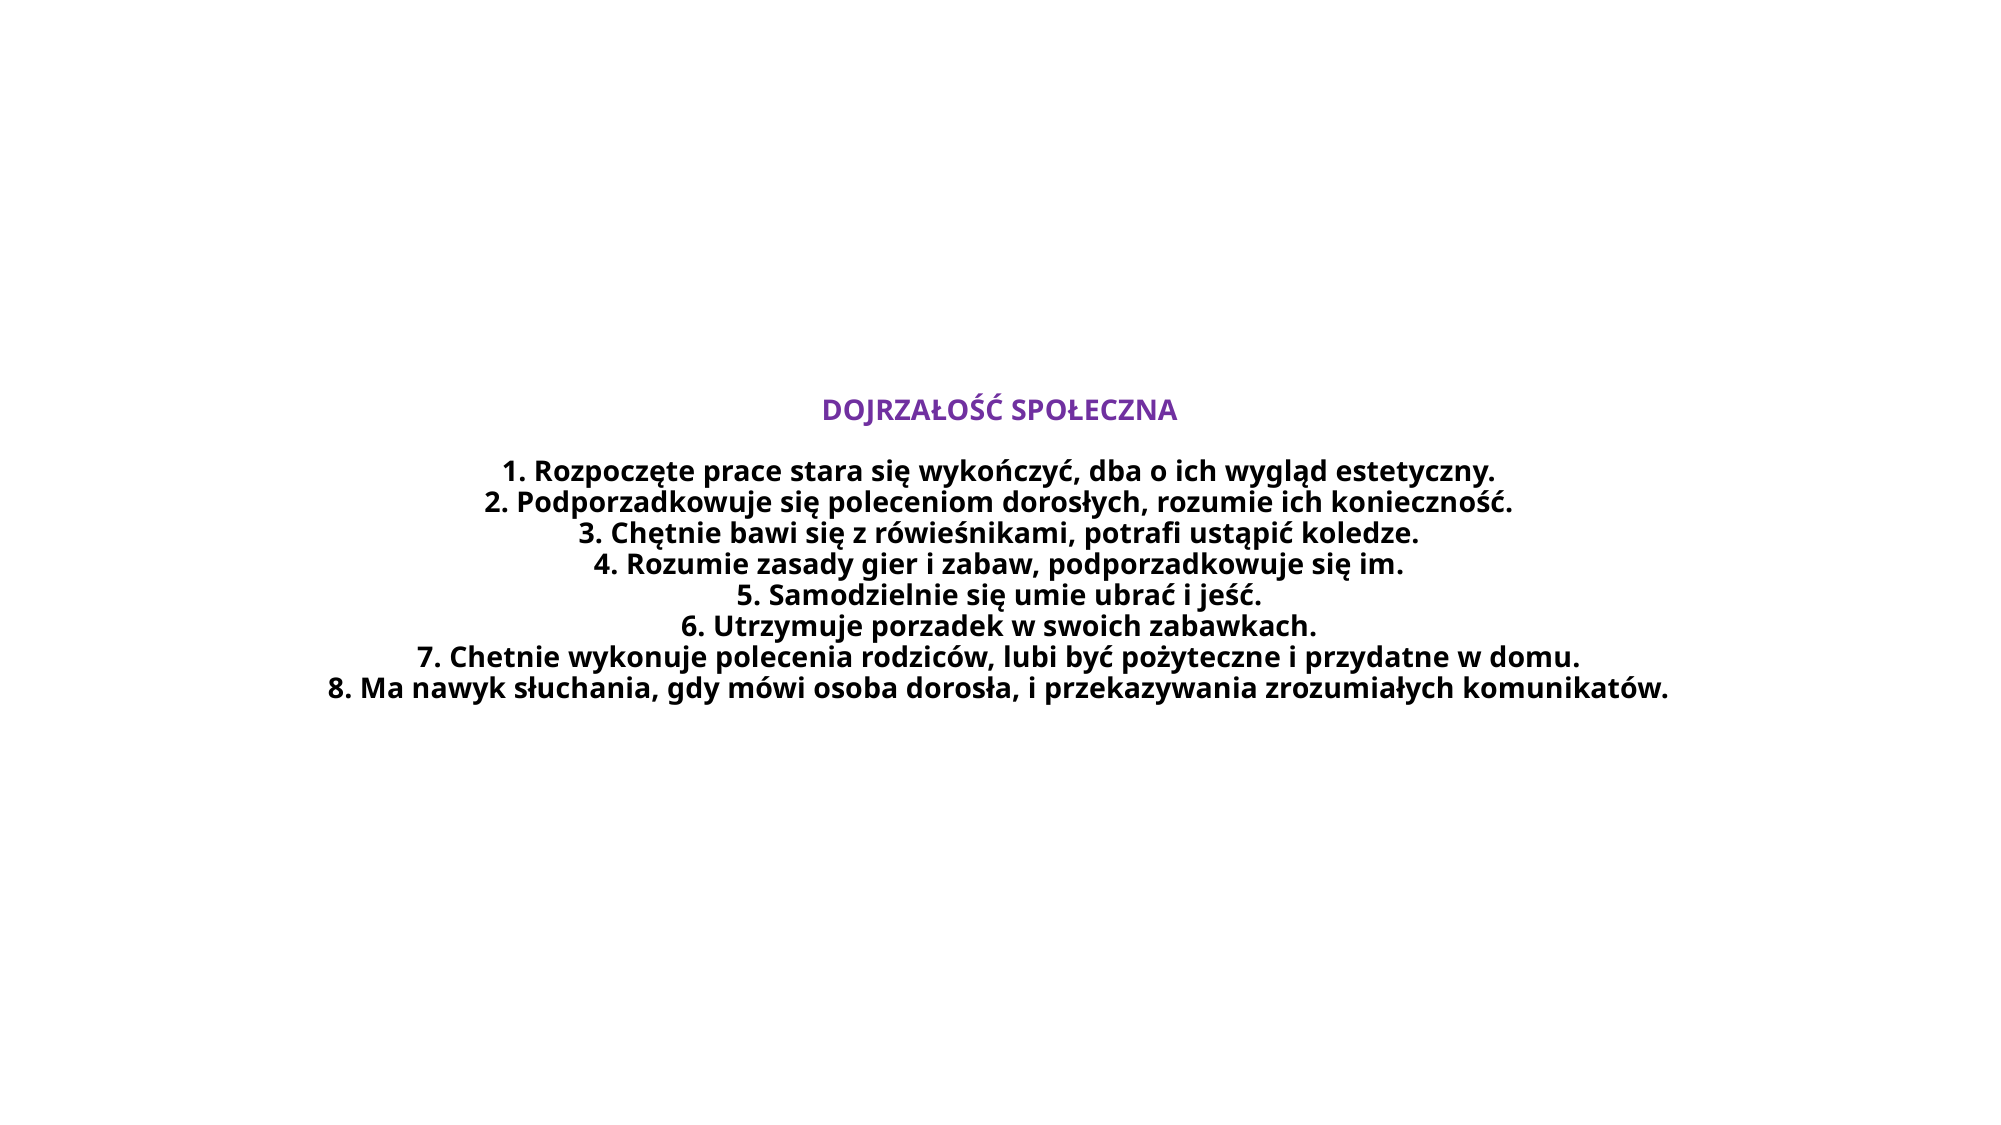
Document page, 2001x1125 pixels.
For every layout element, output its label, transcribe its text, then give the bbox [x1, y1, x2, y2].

title DOJRZAŁOŚĆ SPOŁECZNA 1. Rozpoczęte prace stara się wykończyć, dba o ich wygląd estetyczny. 2. Podporzadkowuje się poleceniom dorosłych, rozumie ich konieczność. 3. Chętnie bawi się z rówieśnikami, potrafi ustąpić koledze. 4. Rozumie zasady gier i zabaw, podporzadkowuje się im. 5. Samodzielnie się umie ubrać i jeść. 6. Utrzymuje porzadek w swoich zabawkach. 7. Chetnie wykonuje polecenia rodziców, lubi być pożyteczne i przydatne w domu. 8. Ma nawyk słuchania, gdy mówi osoba dorosła, i przekazywania zrozumiałych komunikatów. [137, 354, 1863, 715]
